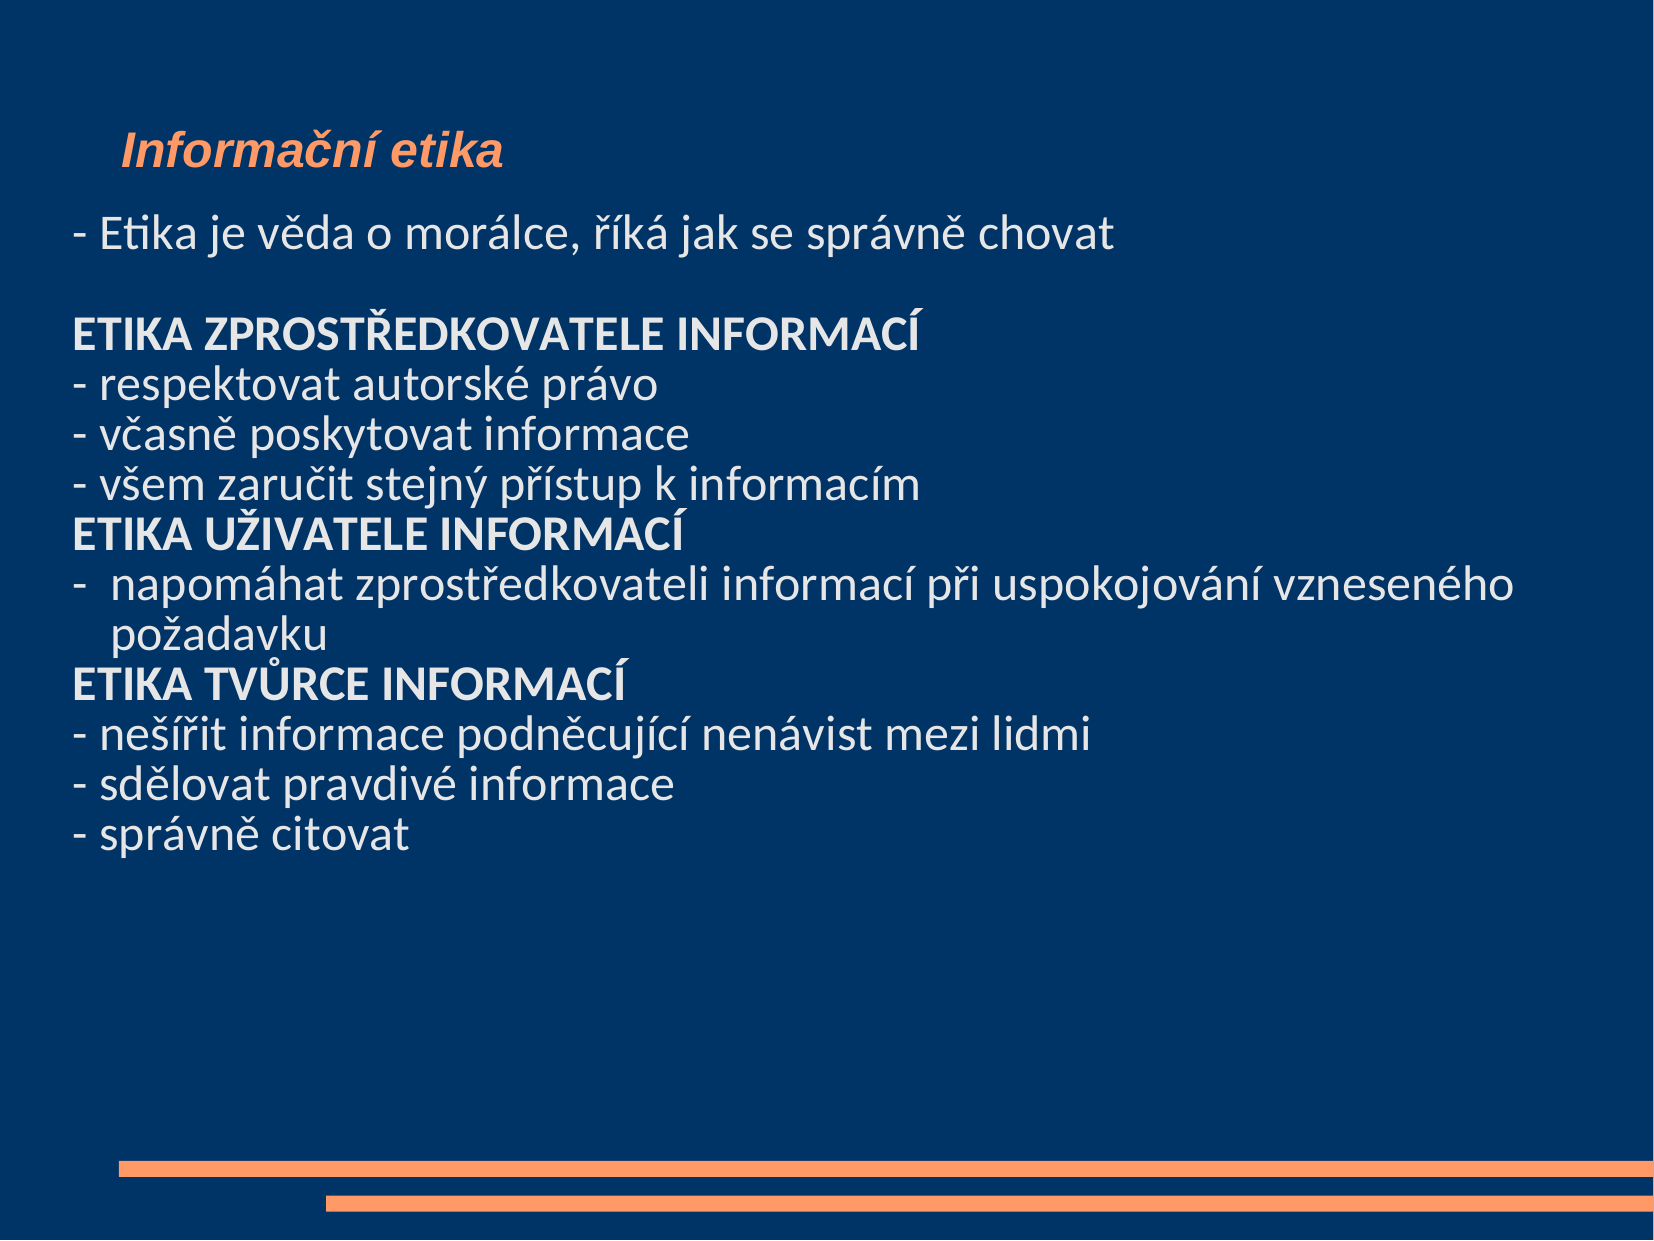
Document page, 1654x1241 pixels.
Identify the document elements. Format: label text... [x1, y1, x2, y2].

title Informační etika [121, 46, 1534, 212]
list - Etika je věda o morálce, říká jak se správně chovat ETIKA ZPROSTŘEDKOVATELE INFORMACÍ - respektovat autorské právo - včasně poskytovat informace - všem zaručit stejný přístup k informacím ETIKA UŽIVATELE INFORMACÍ - napomáhat zprostředkovateli informací při uspokojování vzneseného požadavku ETIKA TVŮRCE INFORMACÍ - nešířit informace podněcující nenávist mezi lidmi - sdělovat pravdivé informace - správně citovat [35, 212, 1595, 1111]
